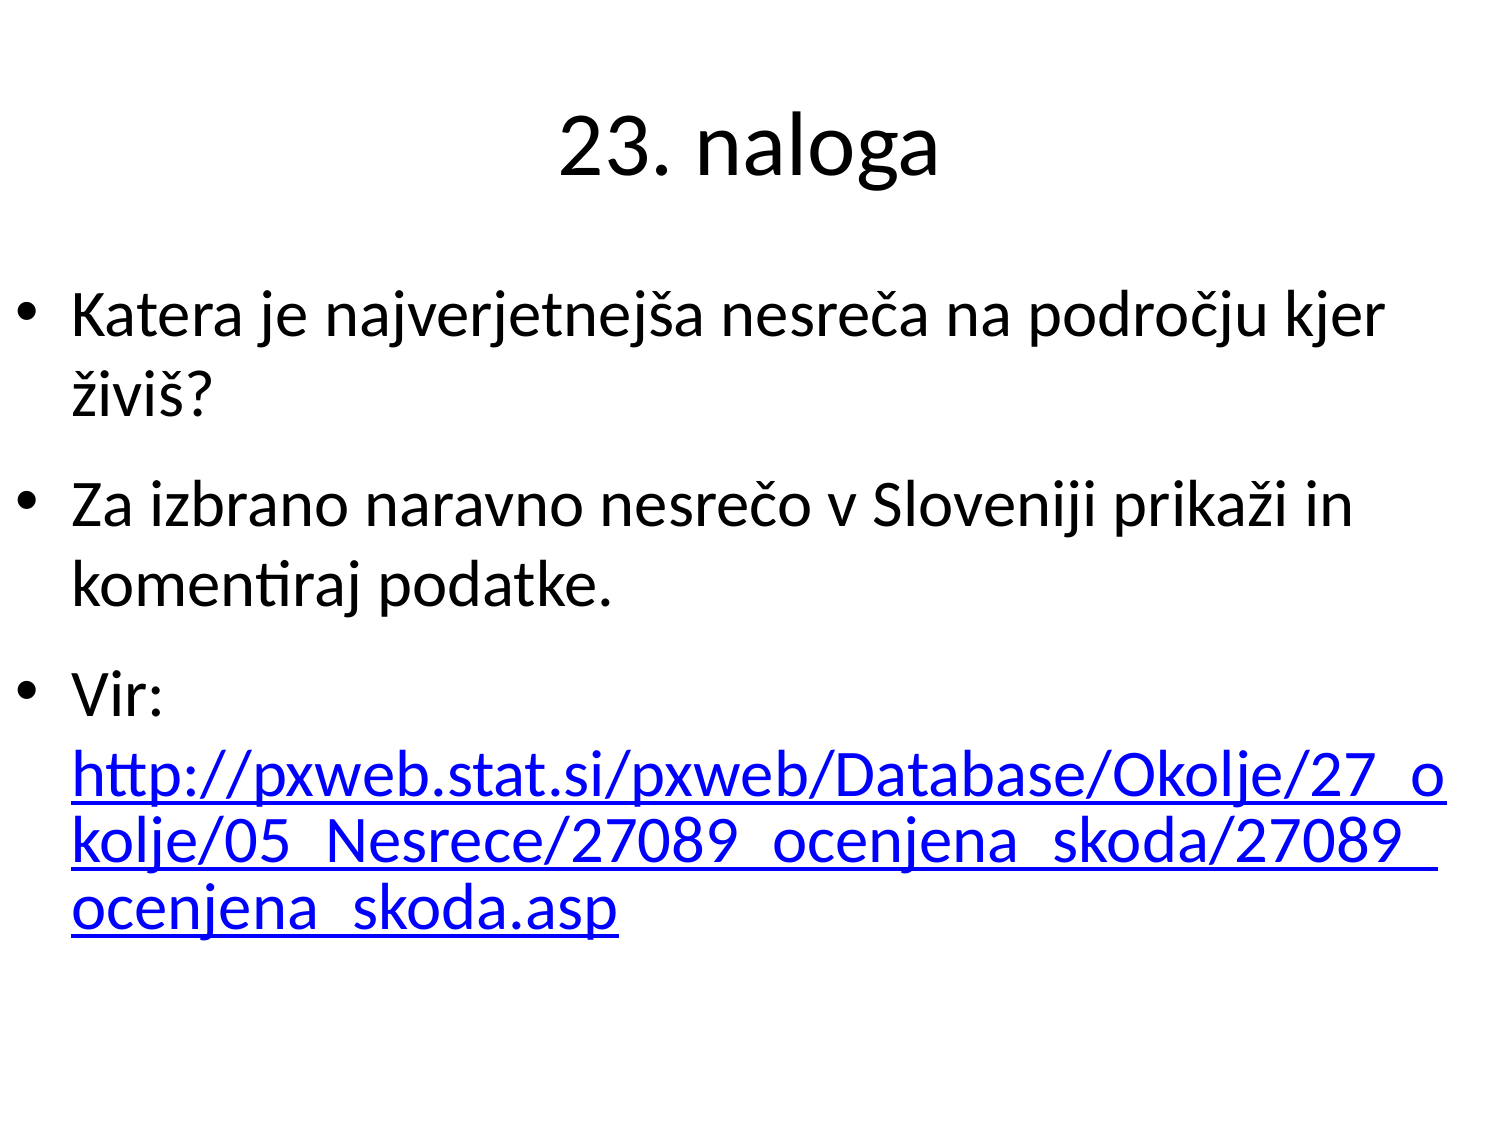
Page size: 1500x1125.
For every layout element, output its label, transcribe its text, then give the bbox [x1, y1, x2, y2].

list Katera je najverjetnejša nesreča na področju kjer živiš? Za izbrano naravno nesrečo v Sloveniji prikaži in komentiraj podatke. Vir: http://pxweb.stat.si/pxweb/Database/Okolje/27_okolje/05_Nesrece/27089_ocenjena_skoda/27089_ocenjena_skoda.asp [0, 262, 1471, 1005]
title 23. naloga [75, 45, 1425, 233]
